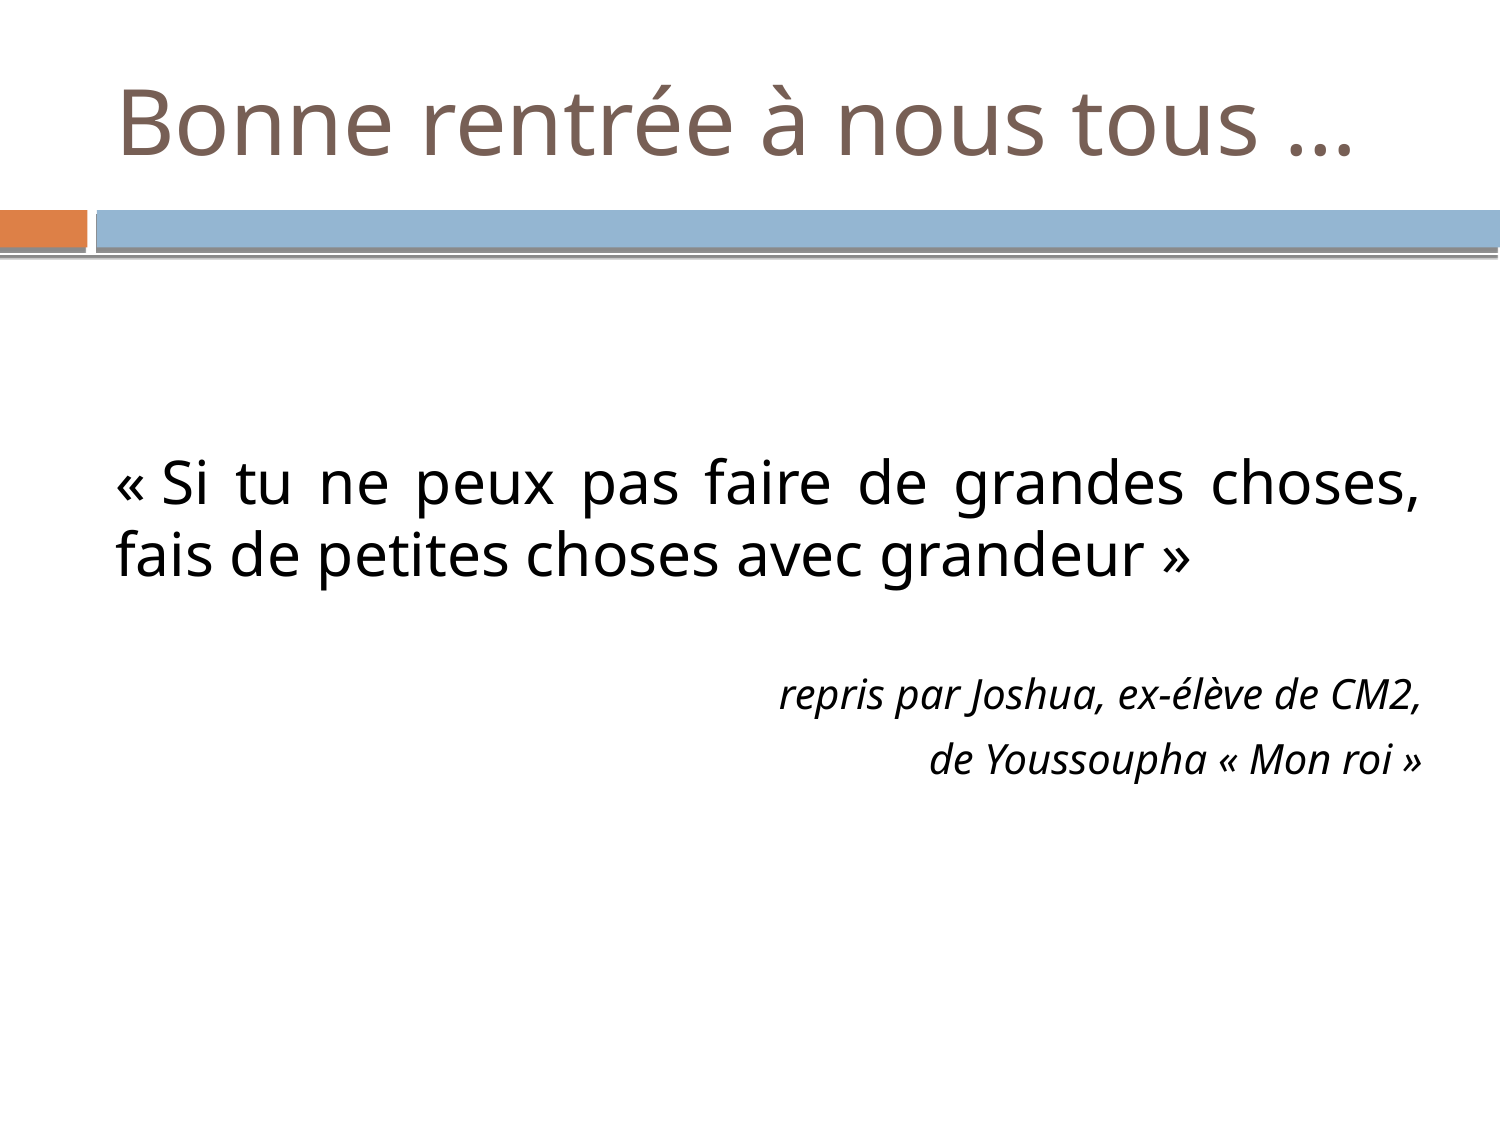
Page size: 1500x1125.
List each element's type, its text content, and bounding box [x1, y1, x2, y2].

title Bonne rentrée à nous tous … [100, 37, 1438, 200]
list « Si tu ne peux pas faire de grandes choses, fais de petites choses avec grandeur » repris par Joshua, ex-élève de CM2, de Youssoupha « Mon roi » [100, 262, 1438, 1000]
